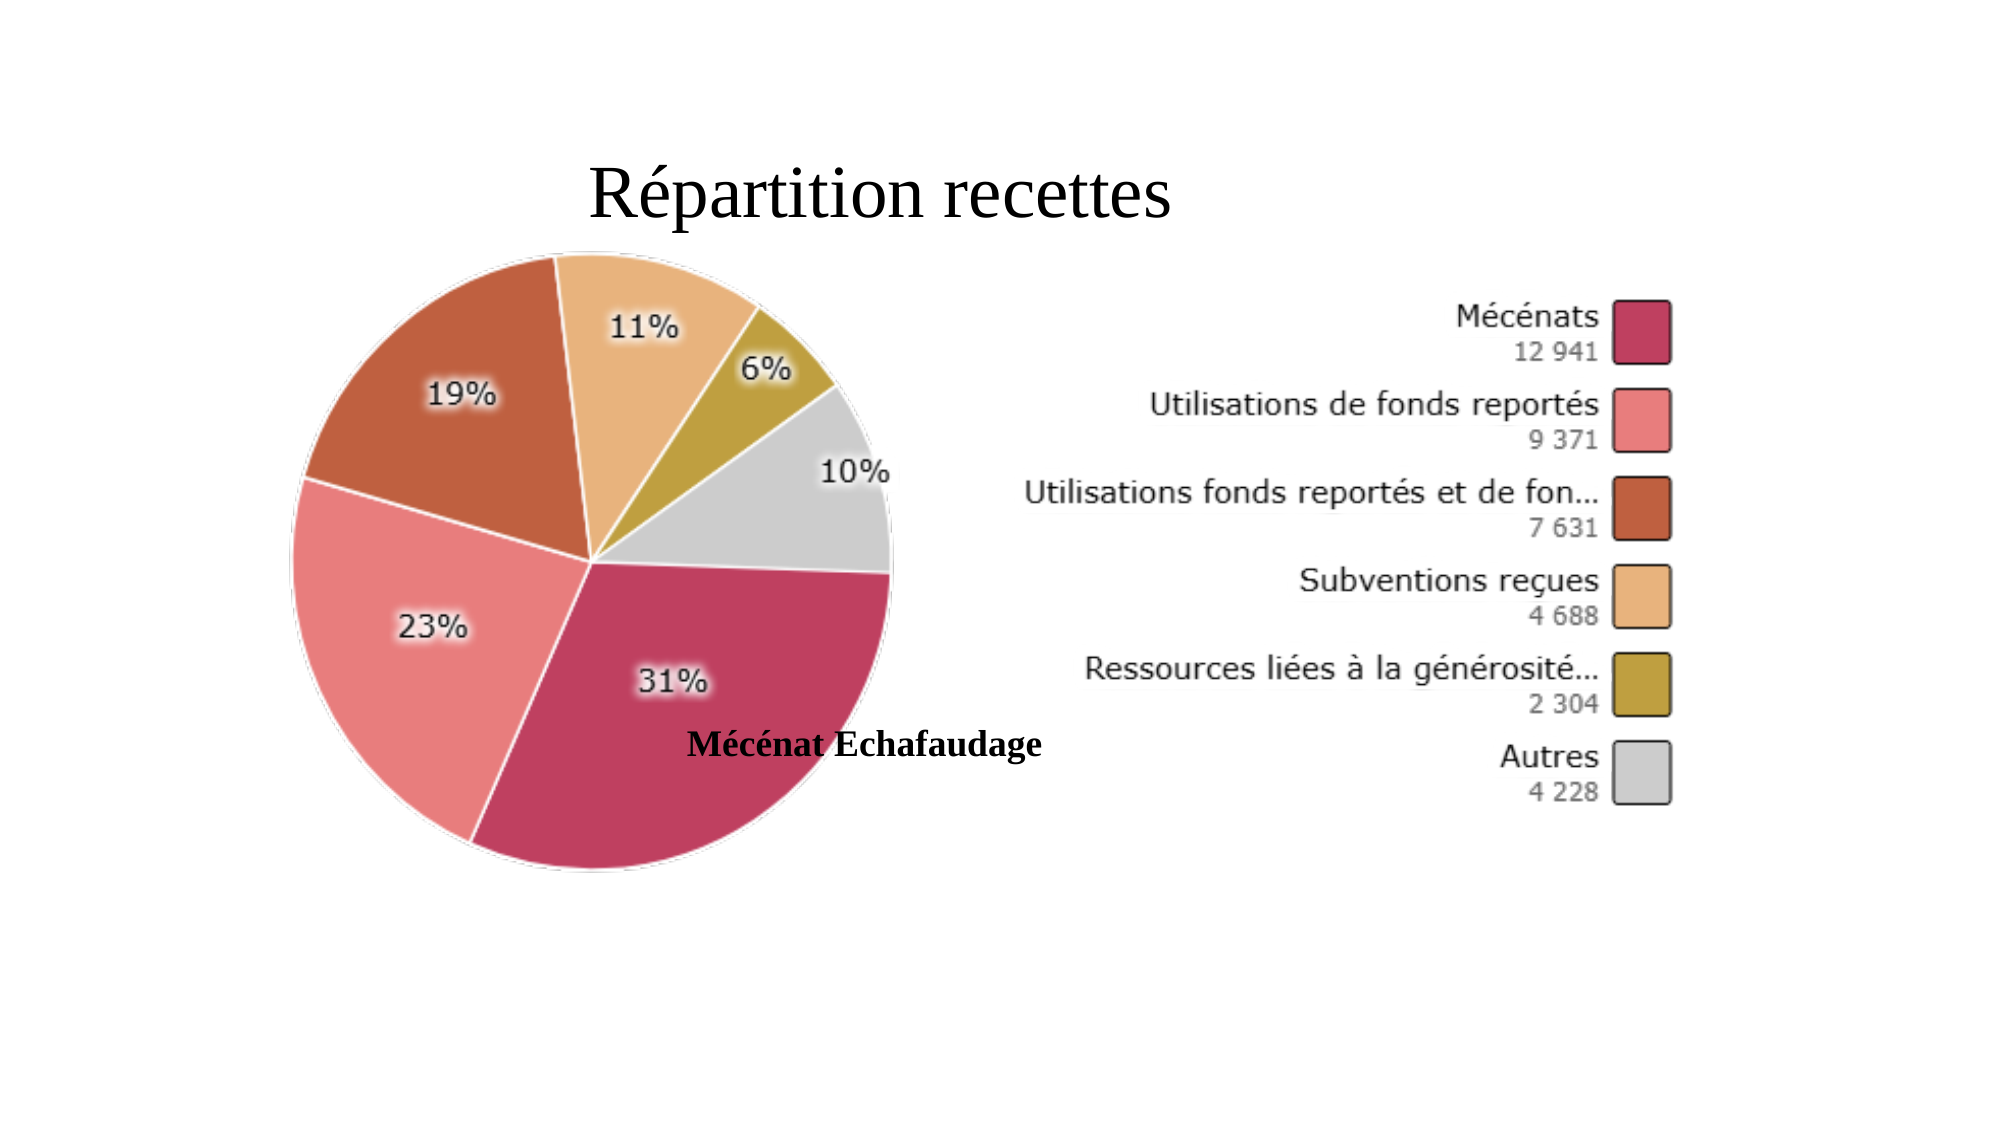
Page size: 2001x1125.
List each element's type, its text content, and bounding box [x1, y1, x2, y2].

text_box Mécénat Echafaudage [671, 710, 1210, 772]
picture [286, 248, 1714, 877]
text_box Répartition recettes [573, 125, 1574, 240]
